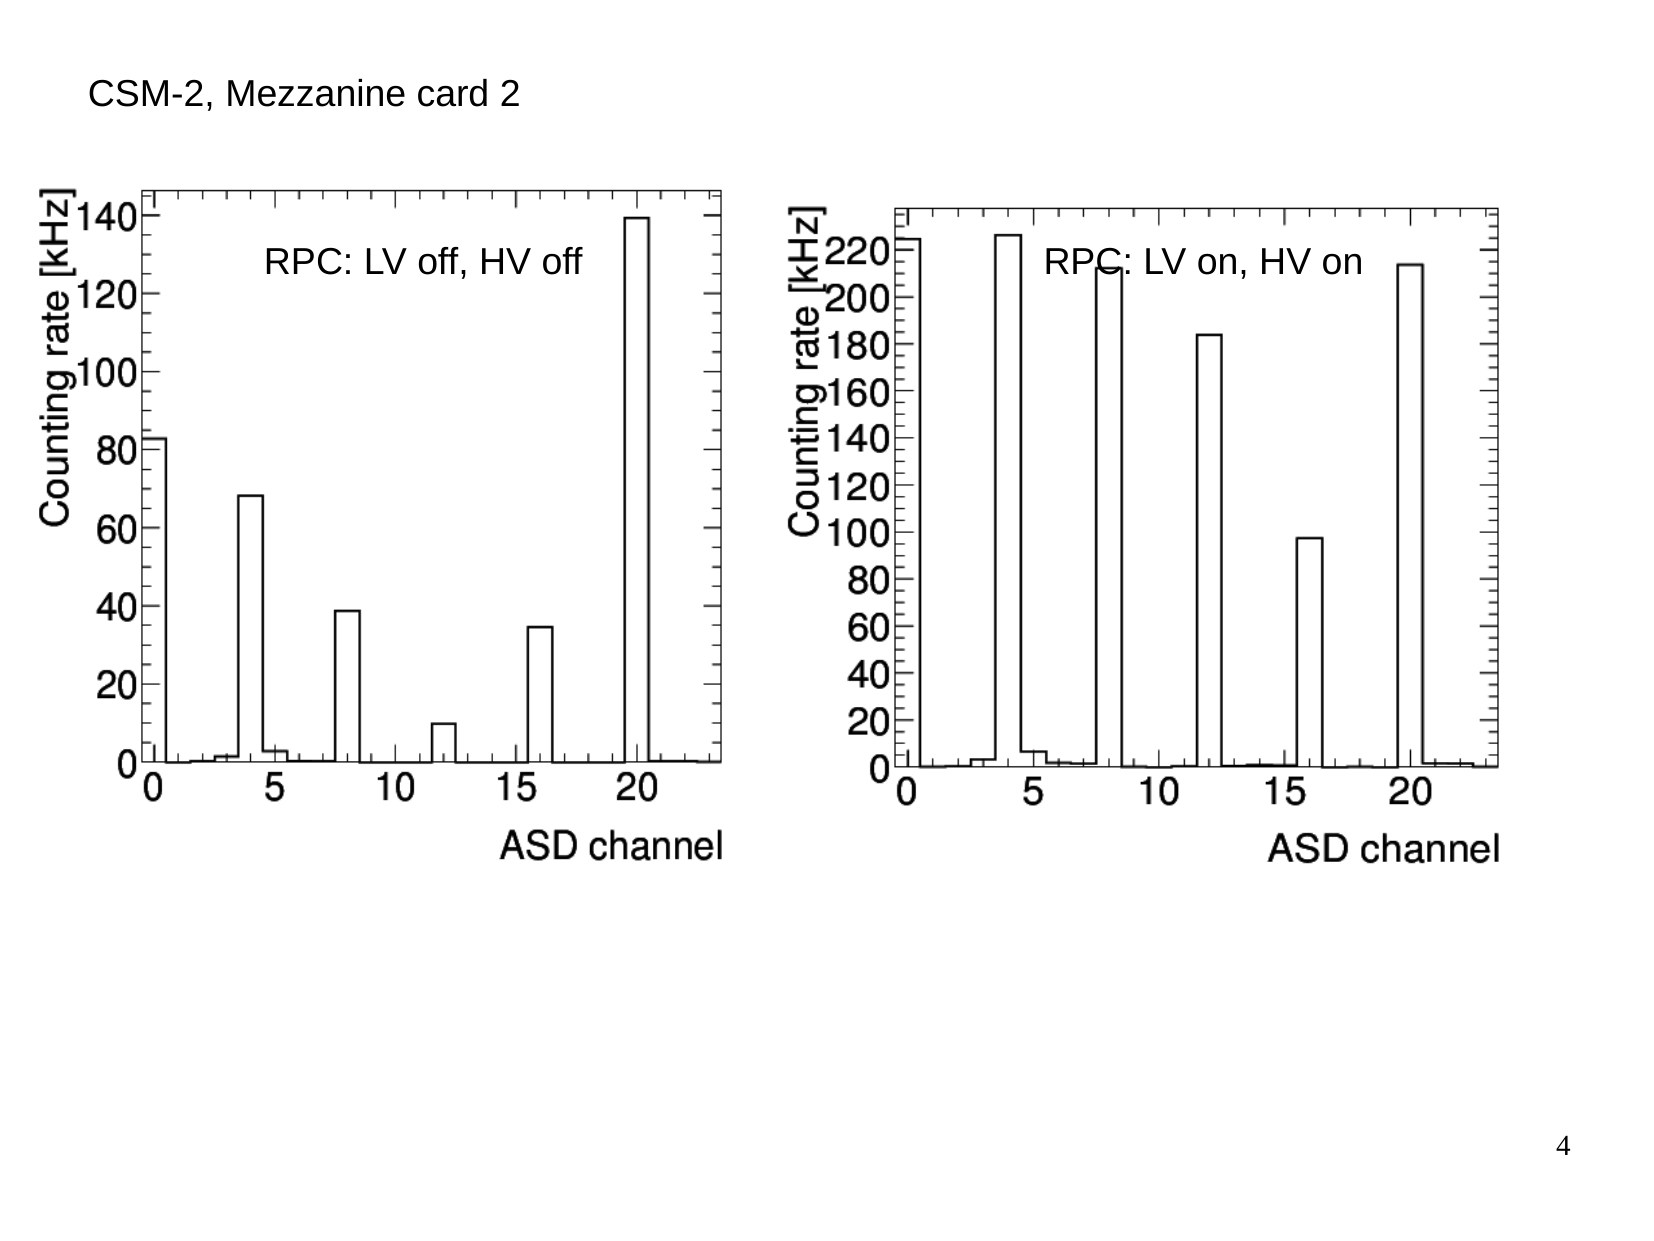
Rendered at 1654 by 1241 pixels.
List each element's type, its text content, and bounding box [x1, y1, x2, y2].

text_box CSM-2, Mezzanine card 2 [73, 65, 1512, 123]
picture [768, 183, 1519, 879]
text_box RPC: LV off, HV off [249, 233, 661, 291]
picture [7, 170, 758, 870]
text_box RPC: LV on, HV on [1028, 233, 1441, 291]
